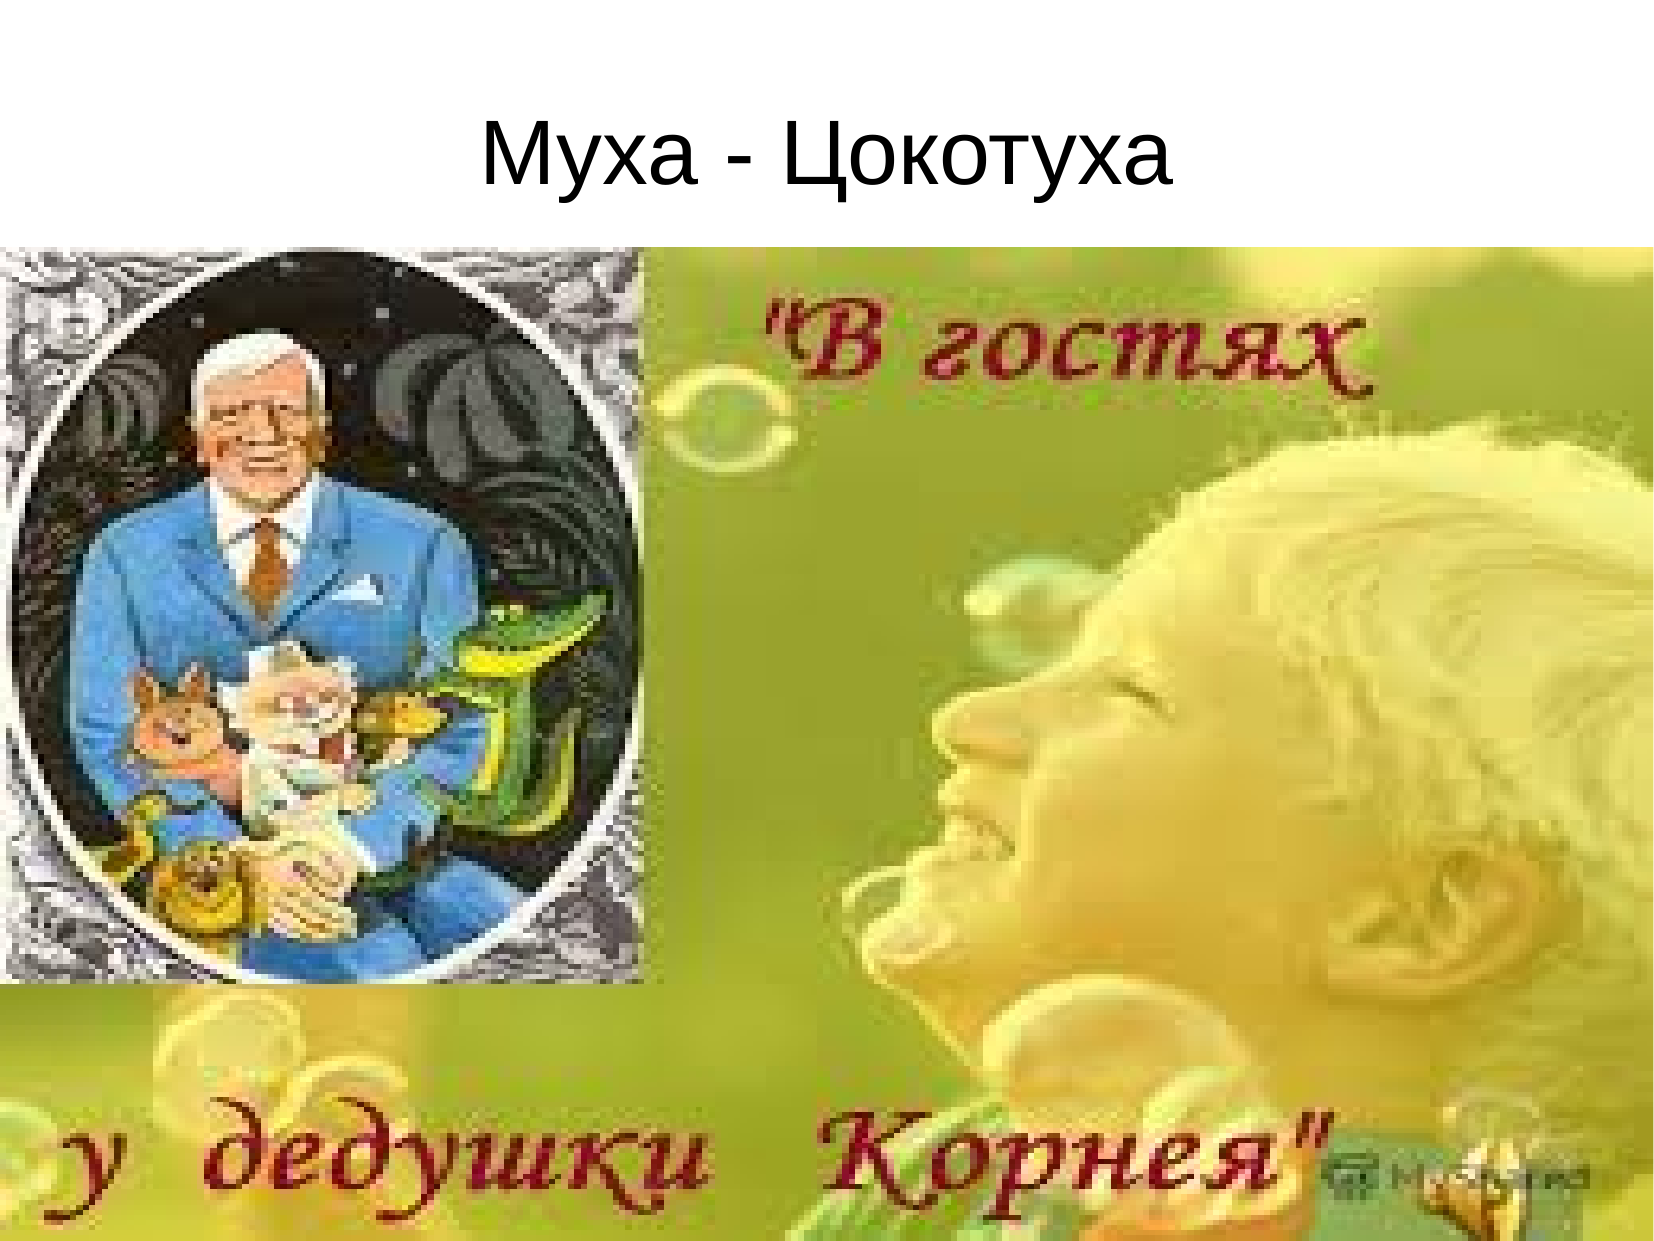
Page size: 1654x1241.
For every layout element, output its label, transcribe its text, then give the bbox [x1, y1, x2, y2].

title Муха - Цокотуха [82, 49, 1571, 257]
picture [0, 247, 1654, 1241]
